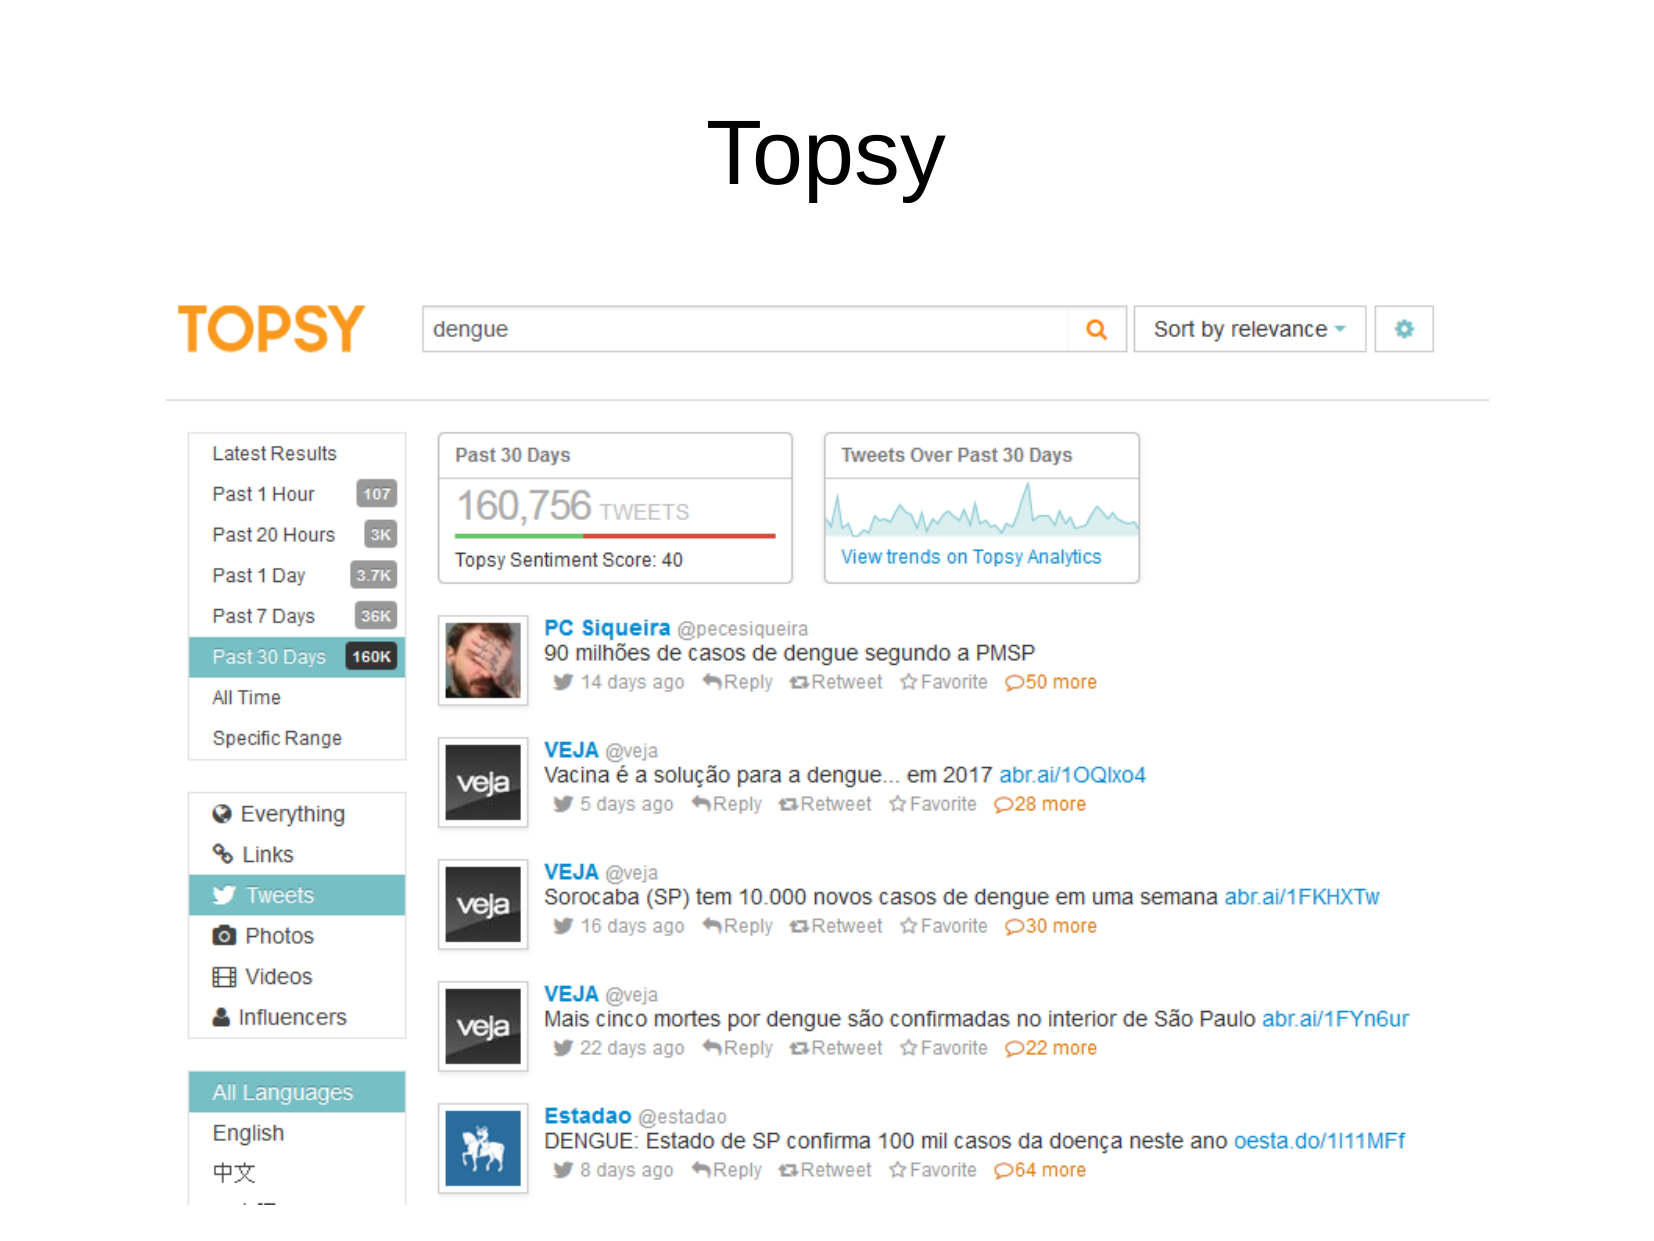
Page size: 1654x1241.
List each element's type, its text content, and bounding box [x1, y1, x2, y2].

picture [166, 276, 1489, 1205]
title Topsy [82, 49, 1571, 257]
